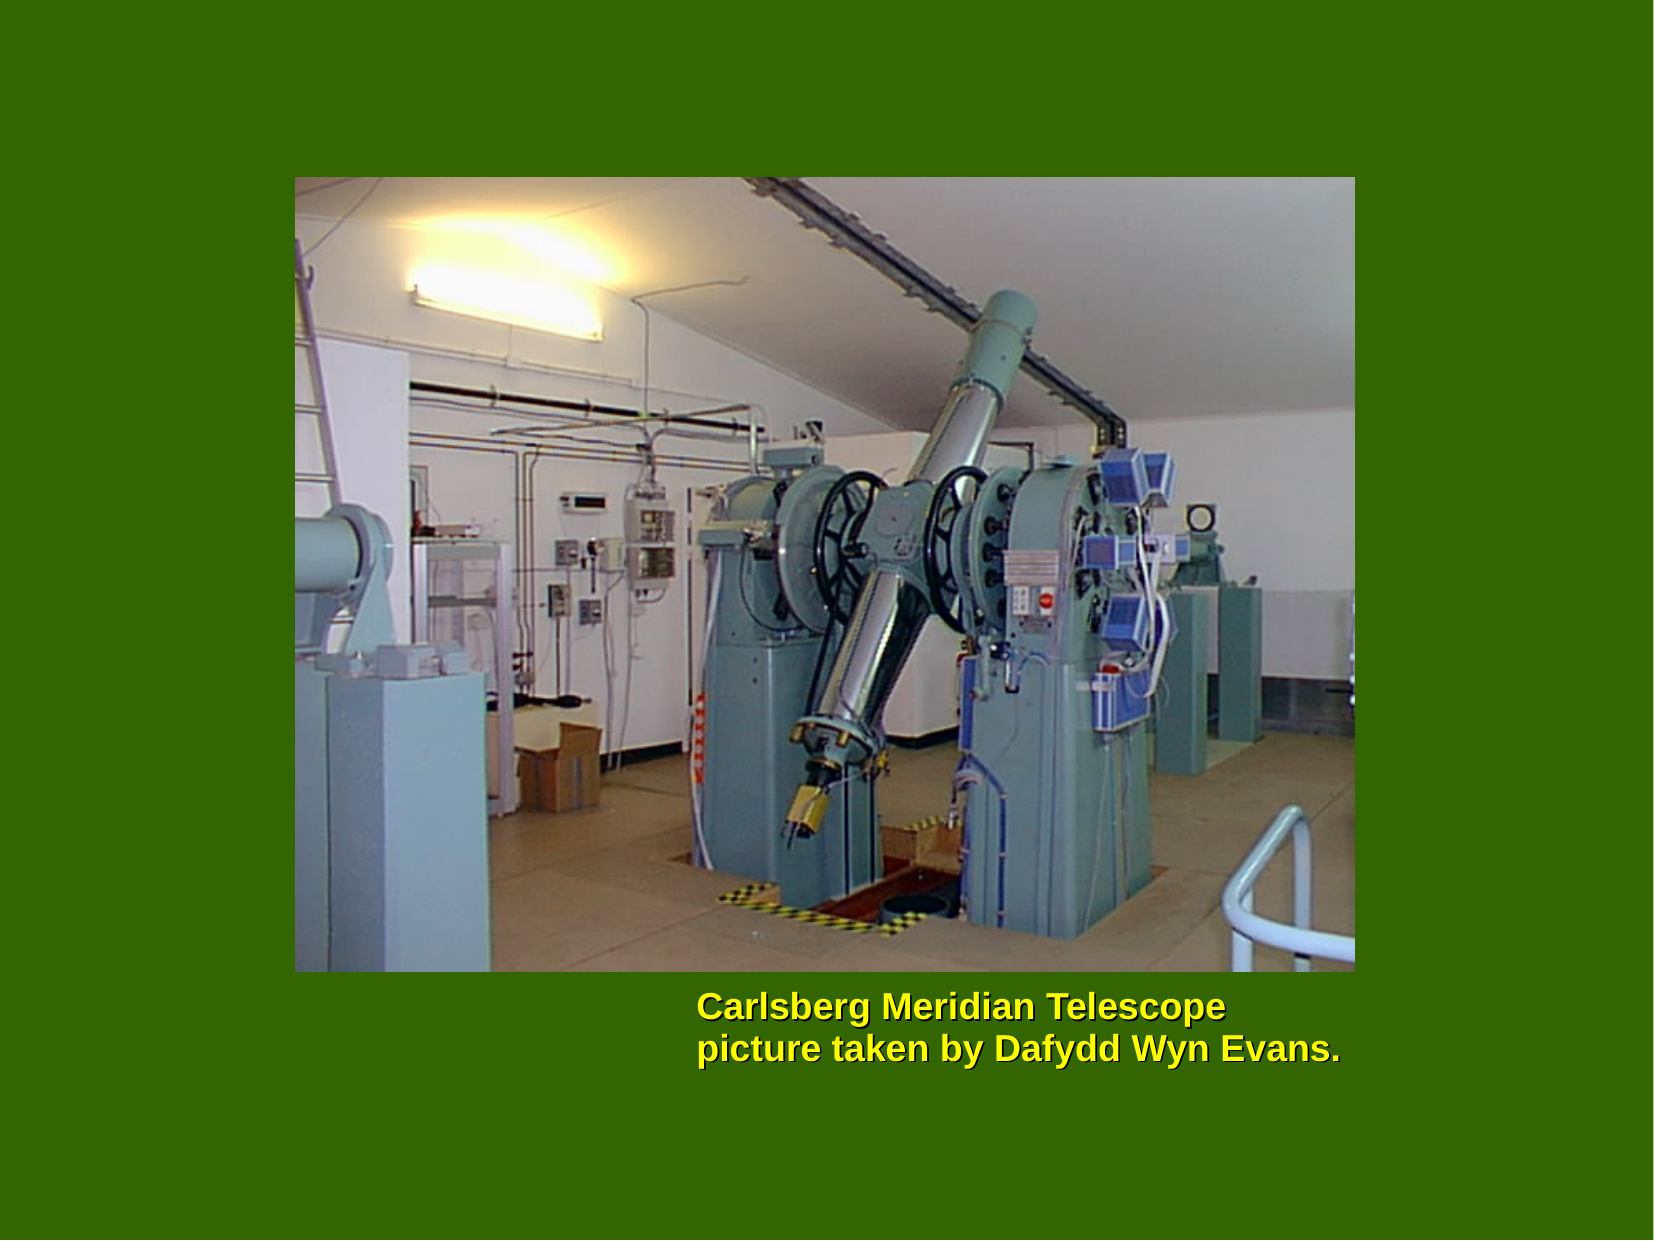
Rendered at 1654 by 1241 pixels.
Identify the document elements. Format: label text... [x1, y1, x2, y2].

picture [295, 177, 1355, 972]
text_box Carlsberg Meridian Telescope picture taken by Dafydd Wyn Evans. [681, 977, 1357, 1077]
